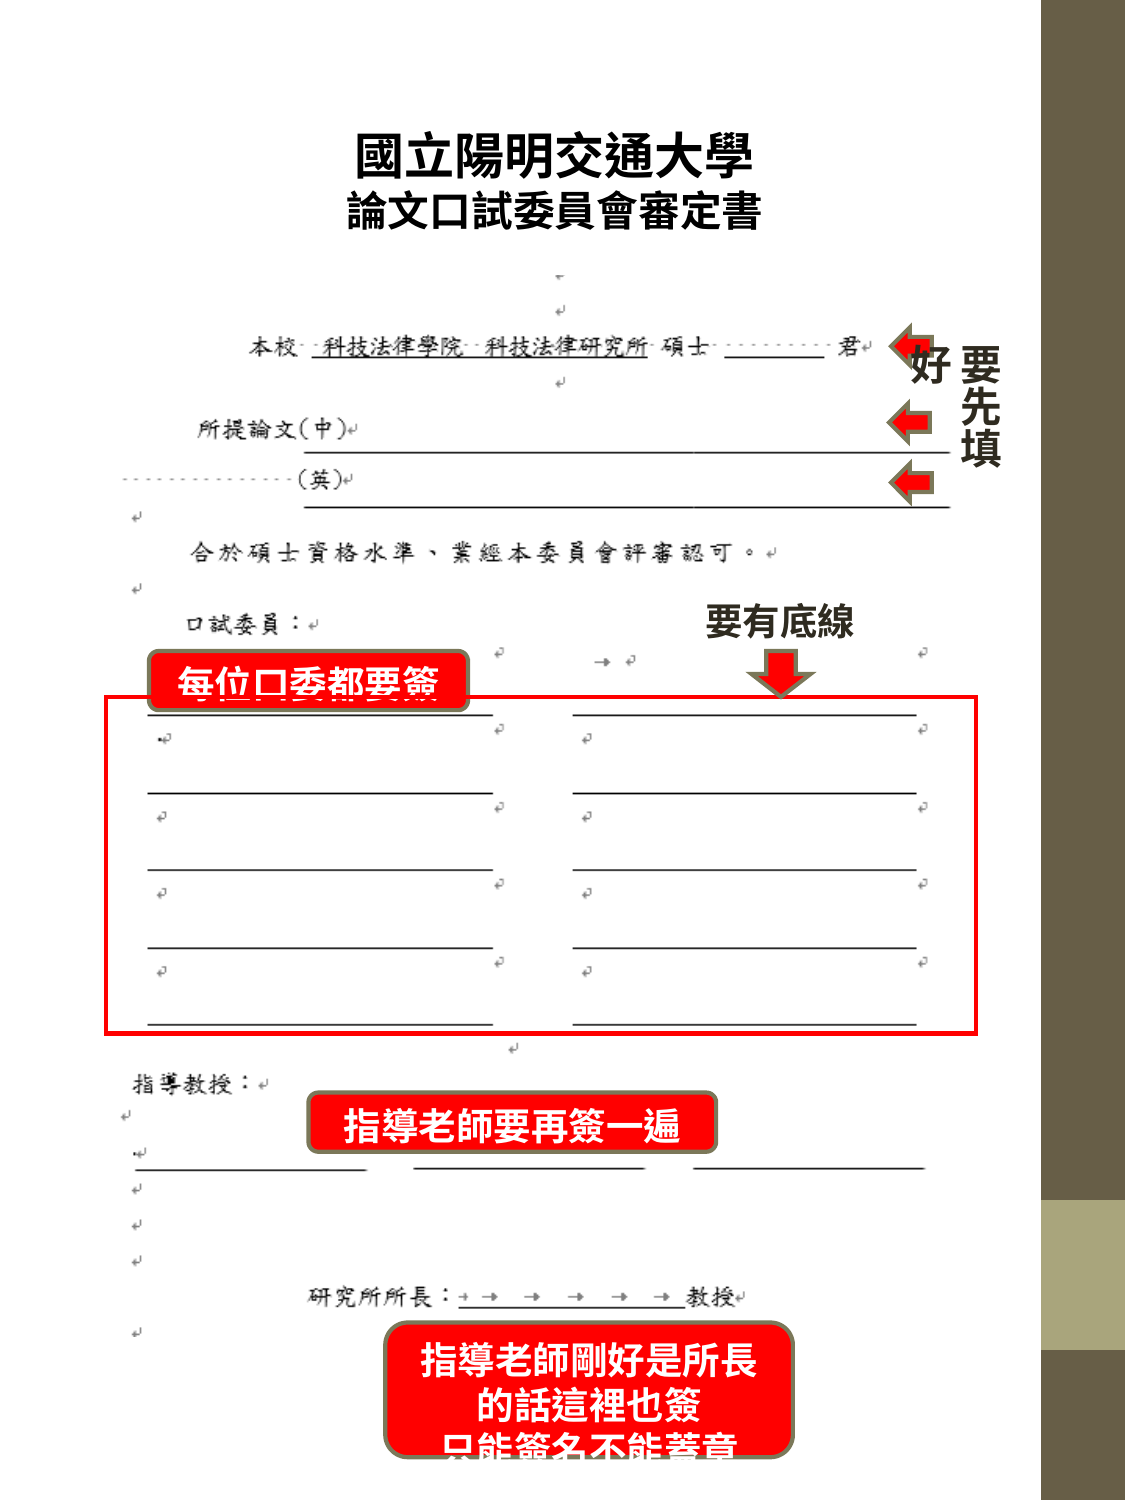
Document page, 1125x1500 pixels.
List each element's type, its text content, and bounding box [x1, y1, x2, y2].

text_box 指導老師剛好是所長的話這裡也簽 只能簽名不能蓋章 [385, 1322, 793, 1458]
text_box [889, 403, 930, 442]
text_box 指導老師要再簽一遍 [308, 1092, 717, 1152]
text_box [751, 652, 811, 697]
picture [90, 275, 1020, 1337]
text_box 要先填好 [931, 328, 1013, 510]
text_box 要有底線 [690, 590, 872, 652]
text_box [891, 327, 931, 366]
text_box 每位口委都要簽 [261, 674, 281, 693]
text_box 國立陽明交通大學 論文口試委員會審定書 [329, 117, 781, 244]
text_box 每位口委都要簽 [148, 651, 469, 695]
text_box 每位口委都要簽 [148, 699, 469, 711]
text_box 每位口委都要簽 [340, 670, 349, 695]
text_box [891, 463, 931, 502]
